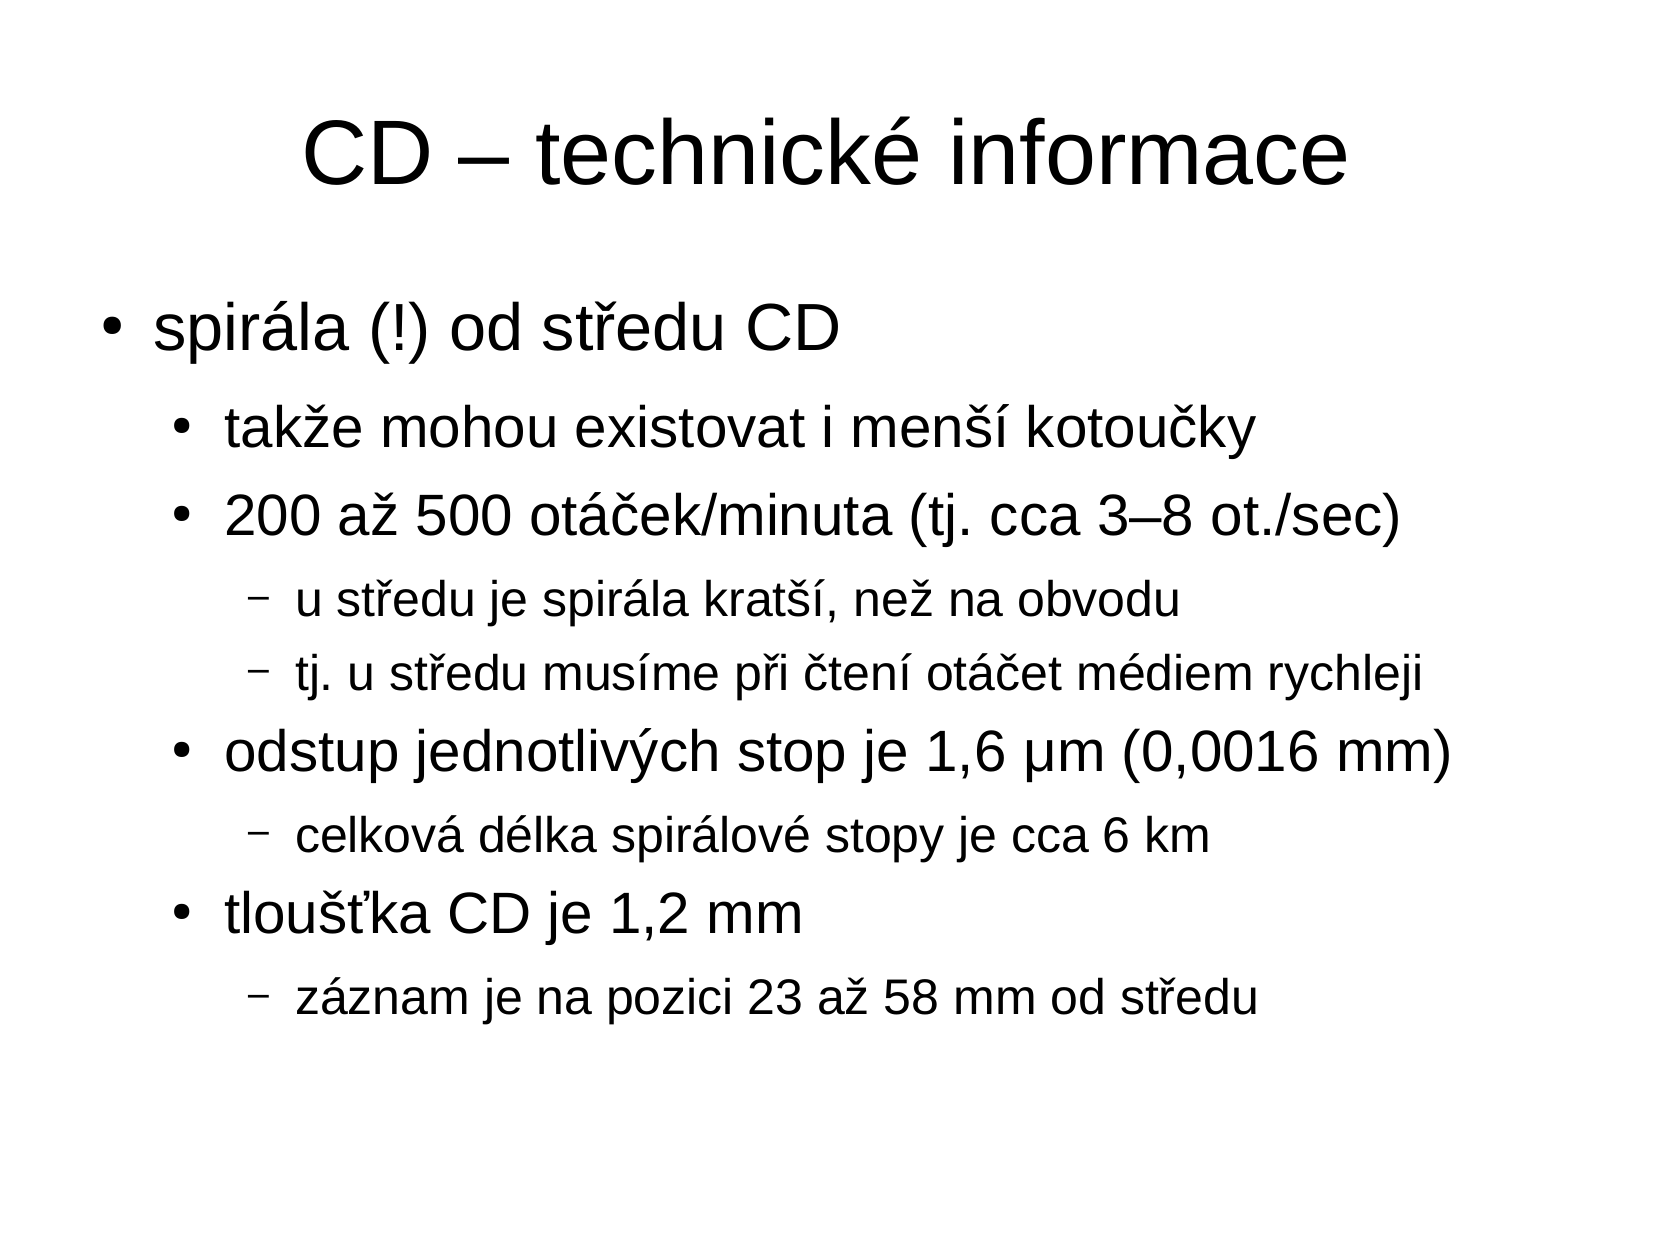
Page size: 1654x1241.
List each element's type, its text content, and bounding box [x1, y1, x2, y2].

list spirála (!) od středu CD takže mohou existovat i menší kotoučky 200 až 500 otáček/minuta (tj. cca 3–8 ot./sec) u středu je spirála kratší, než na obvodu tj. u středu musíme při čtení otáčet médiem rychleji odstup jednotlivých stop je 1,6 μm (0,0016 mm) celková délka spirálové stopy je cca 6 km tloušťka CD je 1,2 mm záznam je na pozici 23 až 58 mm od středu [82, 290, 1571, 1114]
title CD – technické informace [82, 56, 1571, 250]
